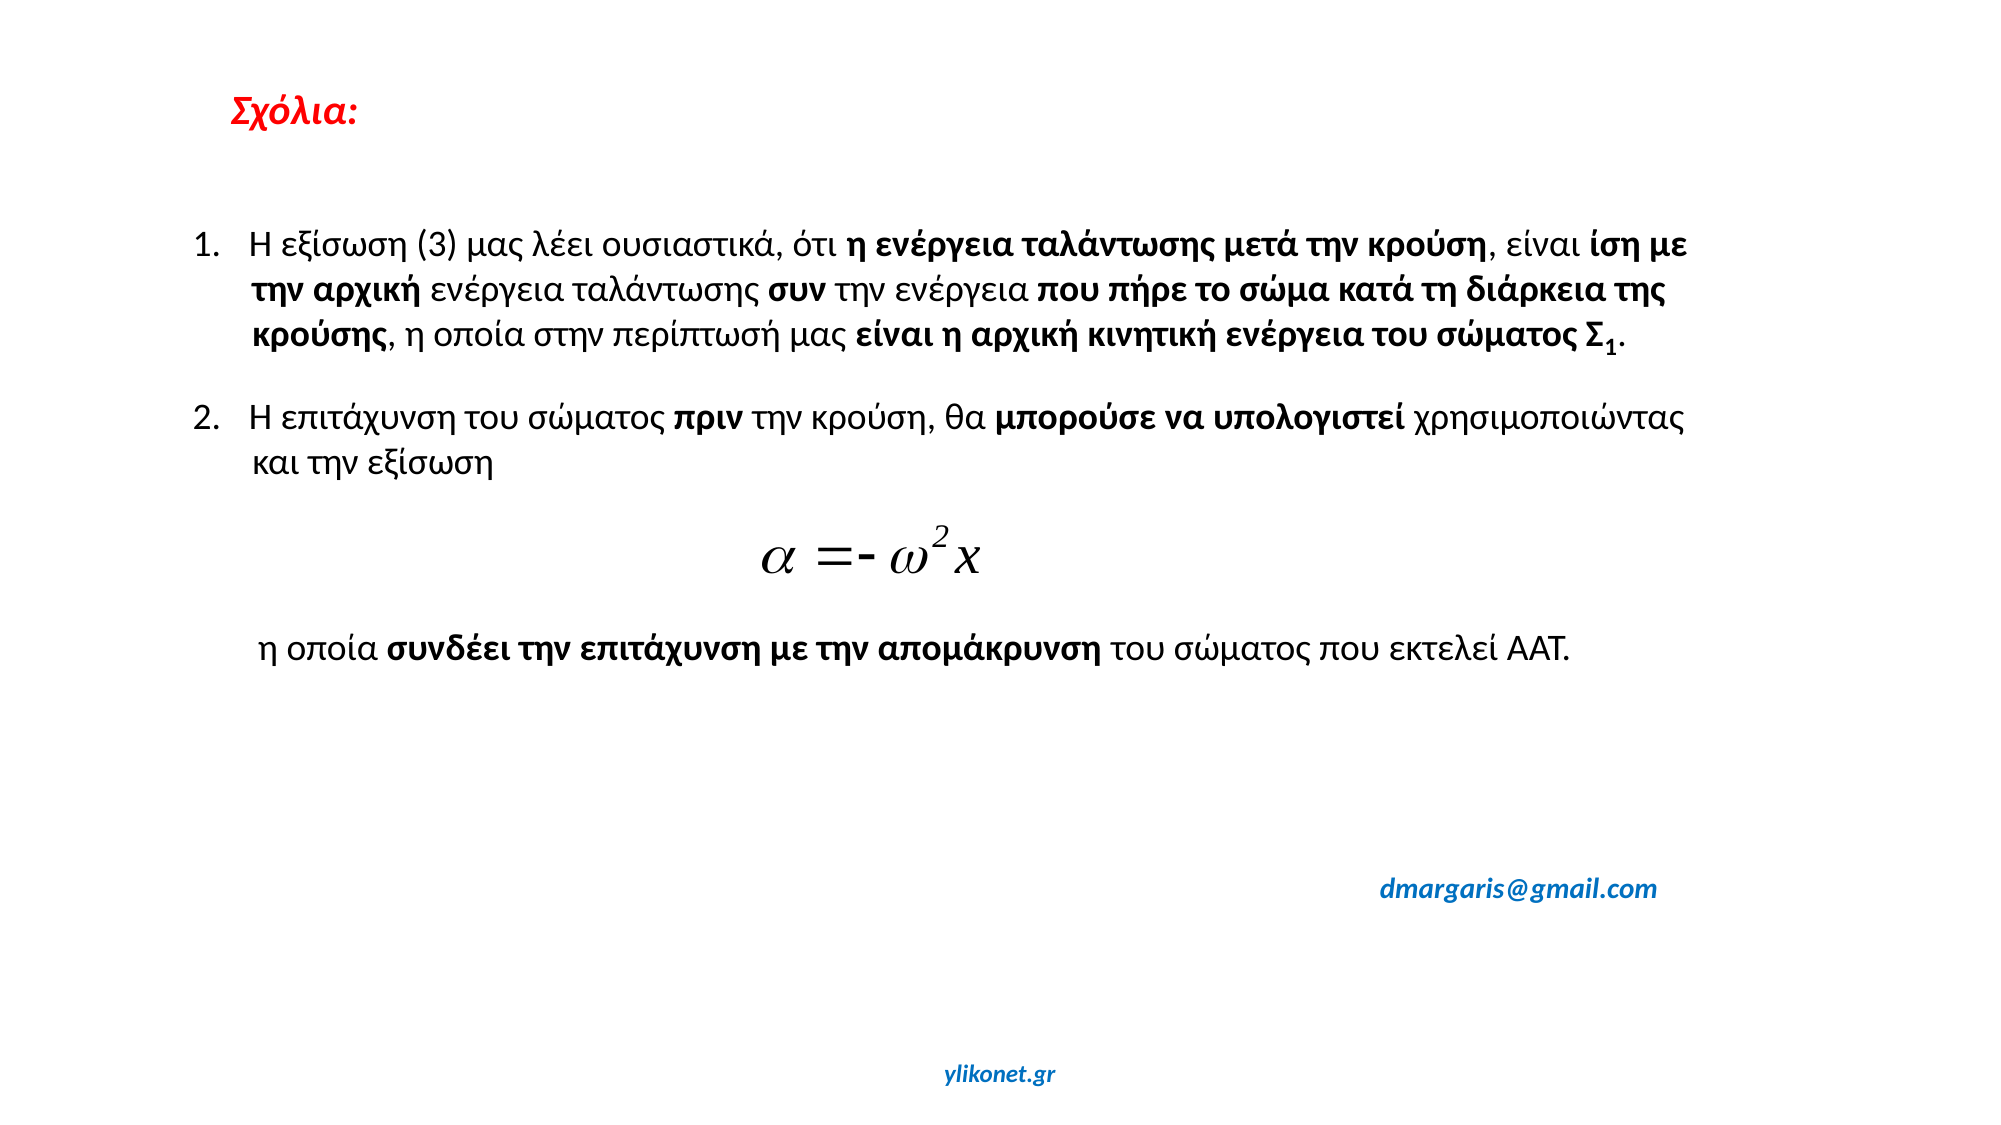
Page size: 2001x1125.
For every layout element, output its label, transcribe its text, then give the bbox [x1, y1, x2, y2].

text_box Σχόλια: [215, 75, 487, 141]
text_box Η εξίσωση (3) μας λέει ουσιαστικά, ότι η ενέργεια ταλάντωσης μετά την κρούση, είναι ίση με την αρχική ενέργεια ταλάντωσης συν την ενέργεια που πήρε το σώμα κατά τη διάρκεια της κρούσης, η οποία στην περίπτωσή μας είναι η αρχική κινητική ενέργεια του σώματος Σ1. [177, 211, 1732, 363]
chart [753, 512, 993, 588]
text_box ylikonet.gr [683, 1042, 1317, 1103]
text_box η οποία συνδέει την επιτάχυνση με την απομάκρυνση του σώματος που εκτελεί ΑΑΤ. [234, 615, 1680, 677]
text_box Η επιτάχυνση του σώματος πριν την κρούση, θα μπορούσε να υπολογιστεί χρησιμοποιώντας και την εξίσωση [177, 384, 1732, 491]
text_box dmargaris@gmail.com [1316, 856, 1722, 917]
